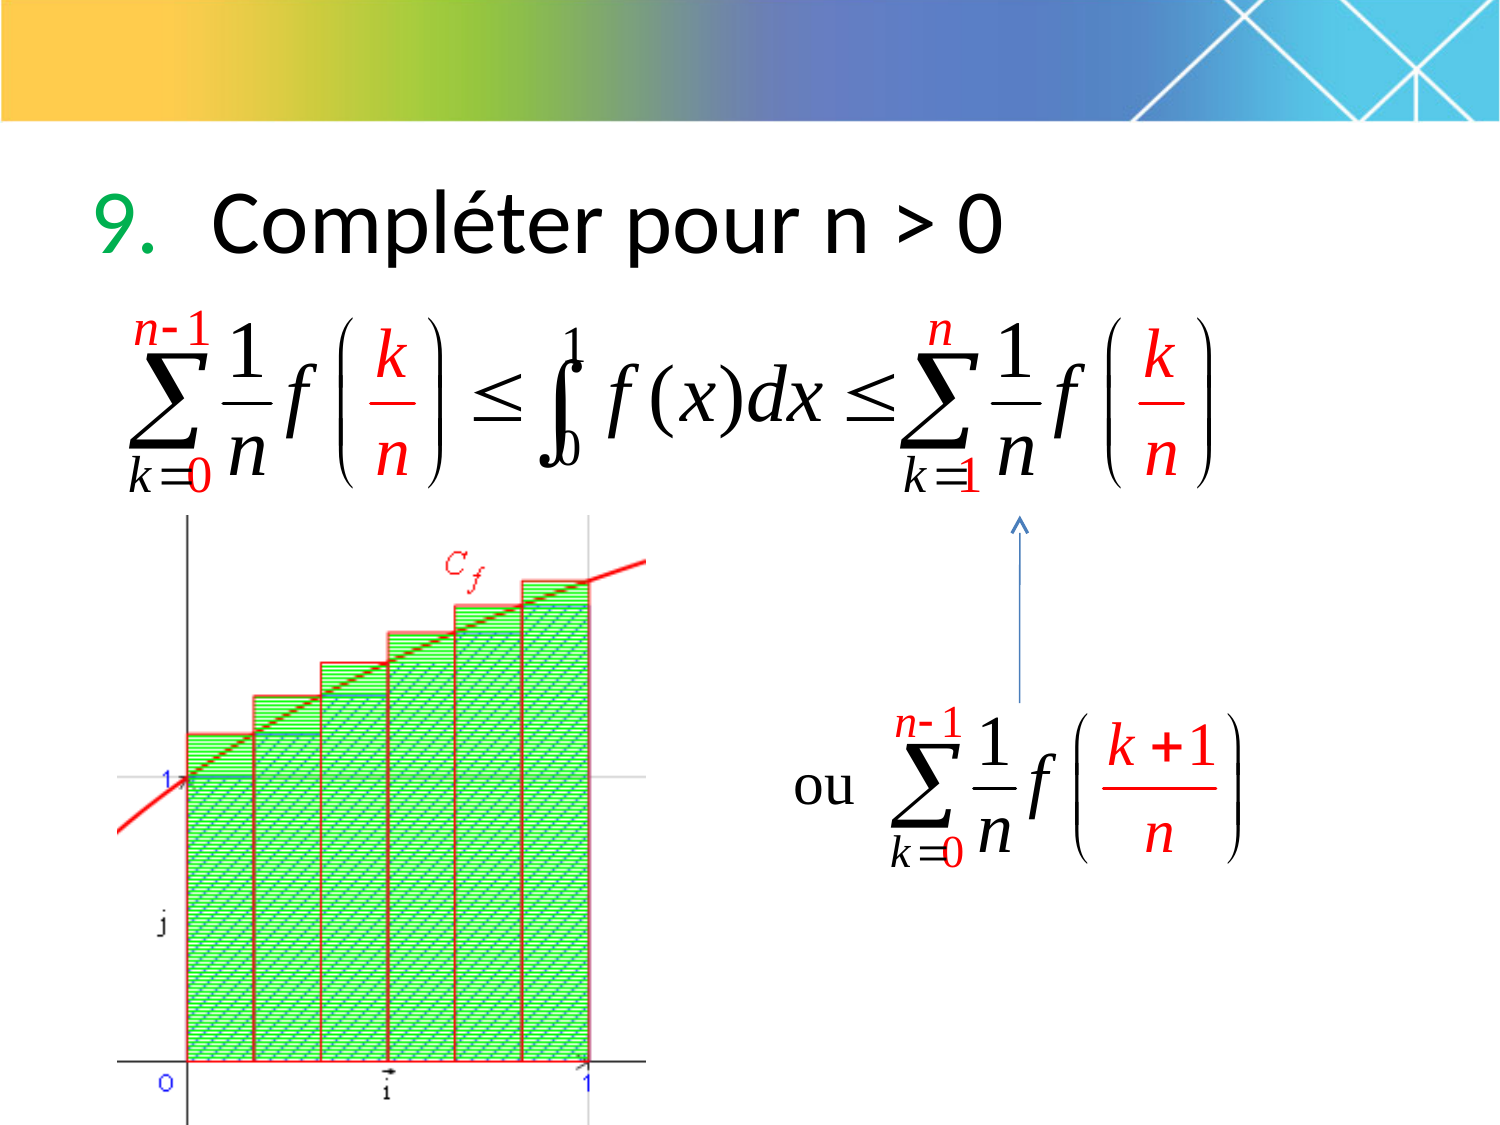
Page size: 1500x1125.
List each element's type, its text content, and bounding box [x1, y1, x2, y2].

chart [785, 691, 1278, 882]
chart [117, 292, 1231, 509]
picture [117, 515, 646, 1125]
picture [0, 0, 1500, 123]
title Compléter pour n > 0 [75, 128, 1500, 305]
